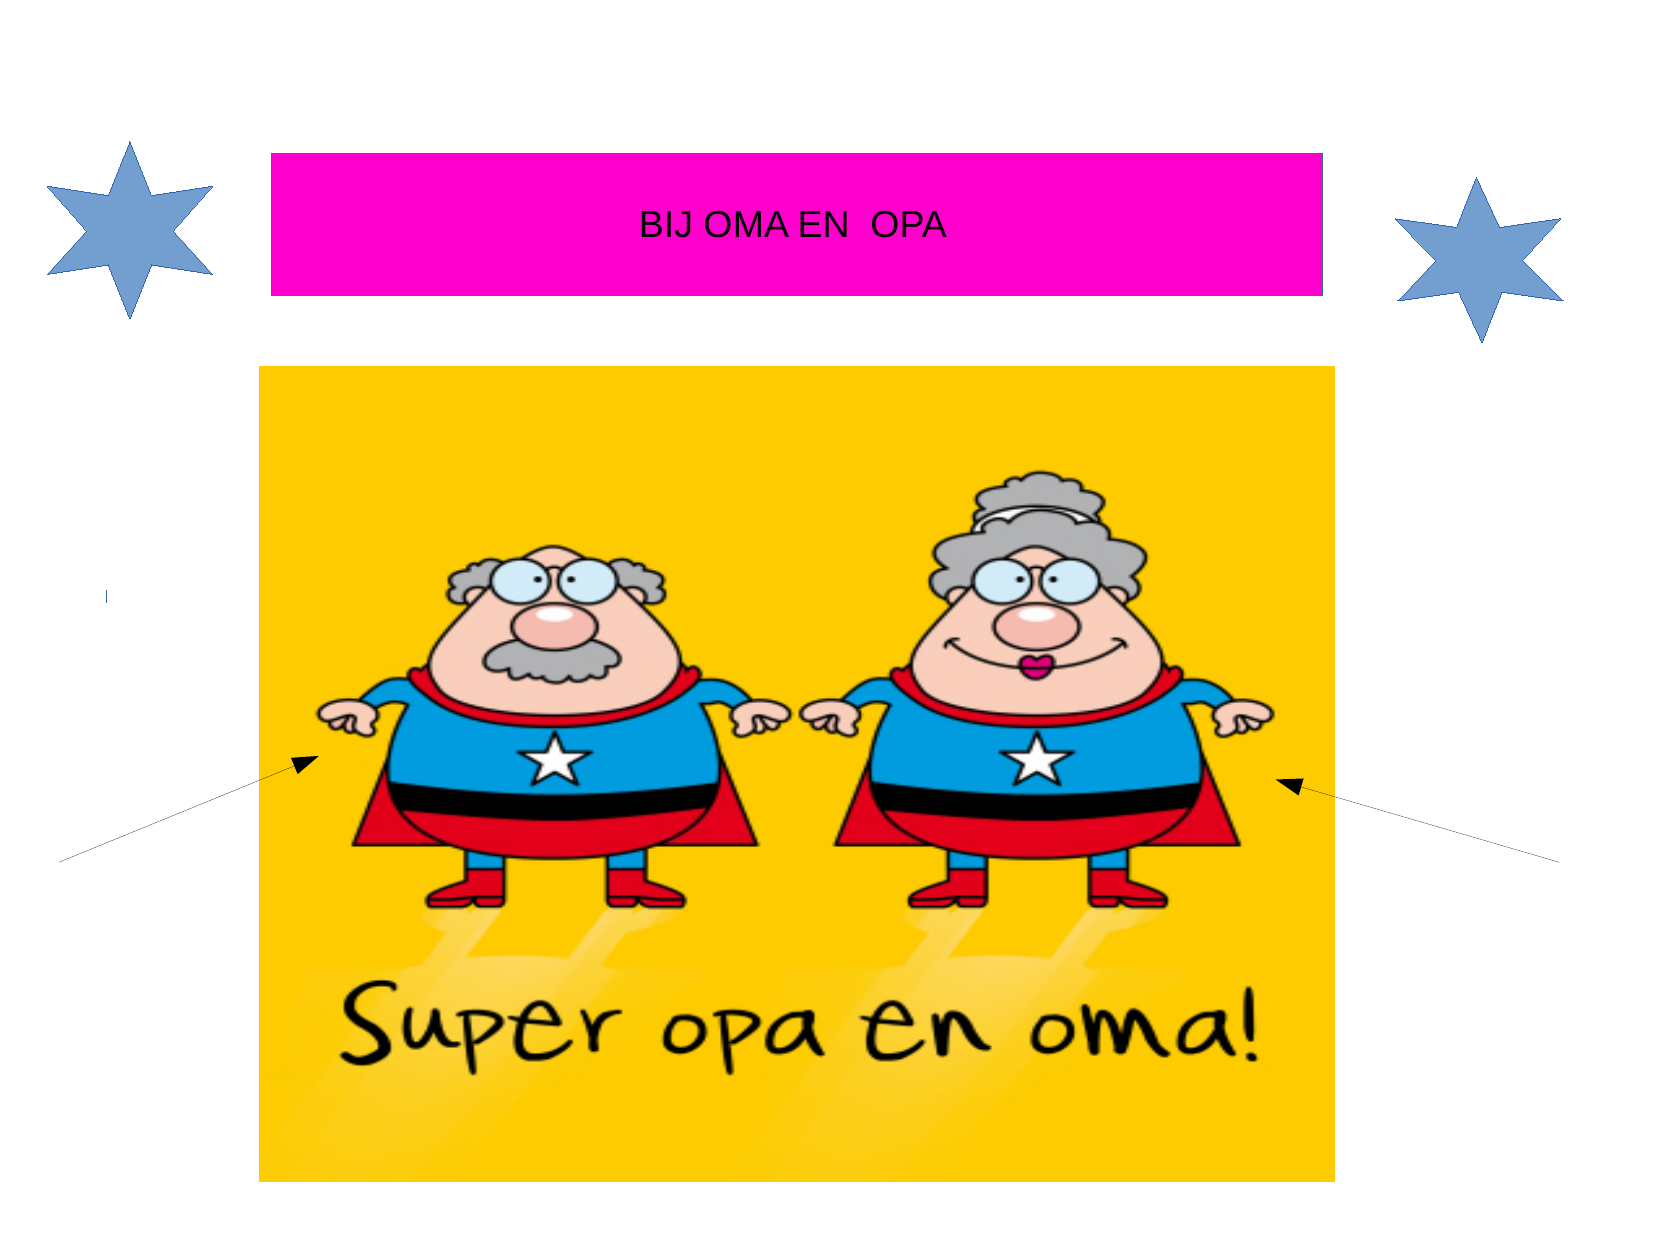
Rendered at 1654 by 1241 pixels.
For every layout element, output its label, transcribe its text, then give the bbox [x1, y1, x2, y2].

text_box [47, 141, 213, 319]
text_box [1395, 177, 1564, 343]
text_box BIJ OMA EN OPA [271, 153, 1323, 296]
picture [259, 366, 1335, 1182]
